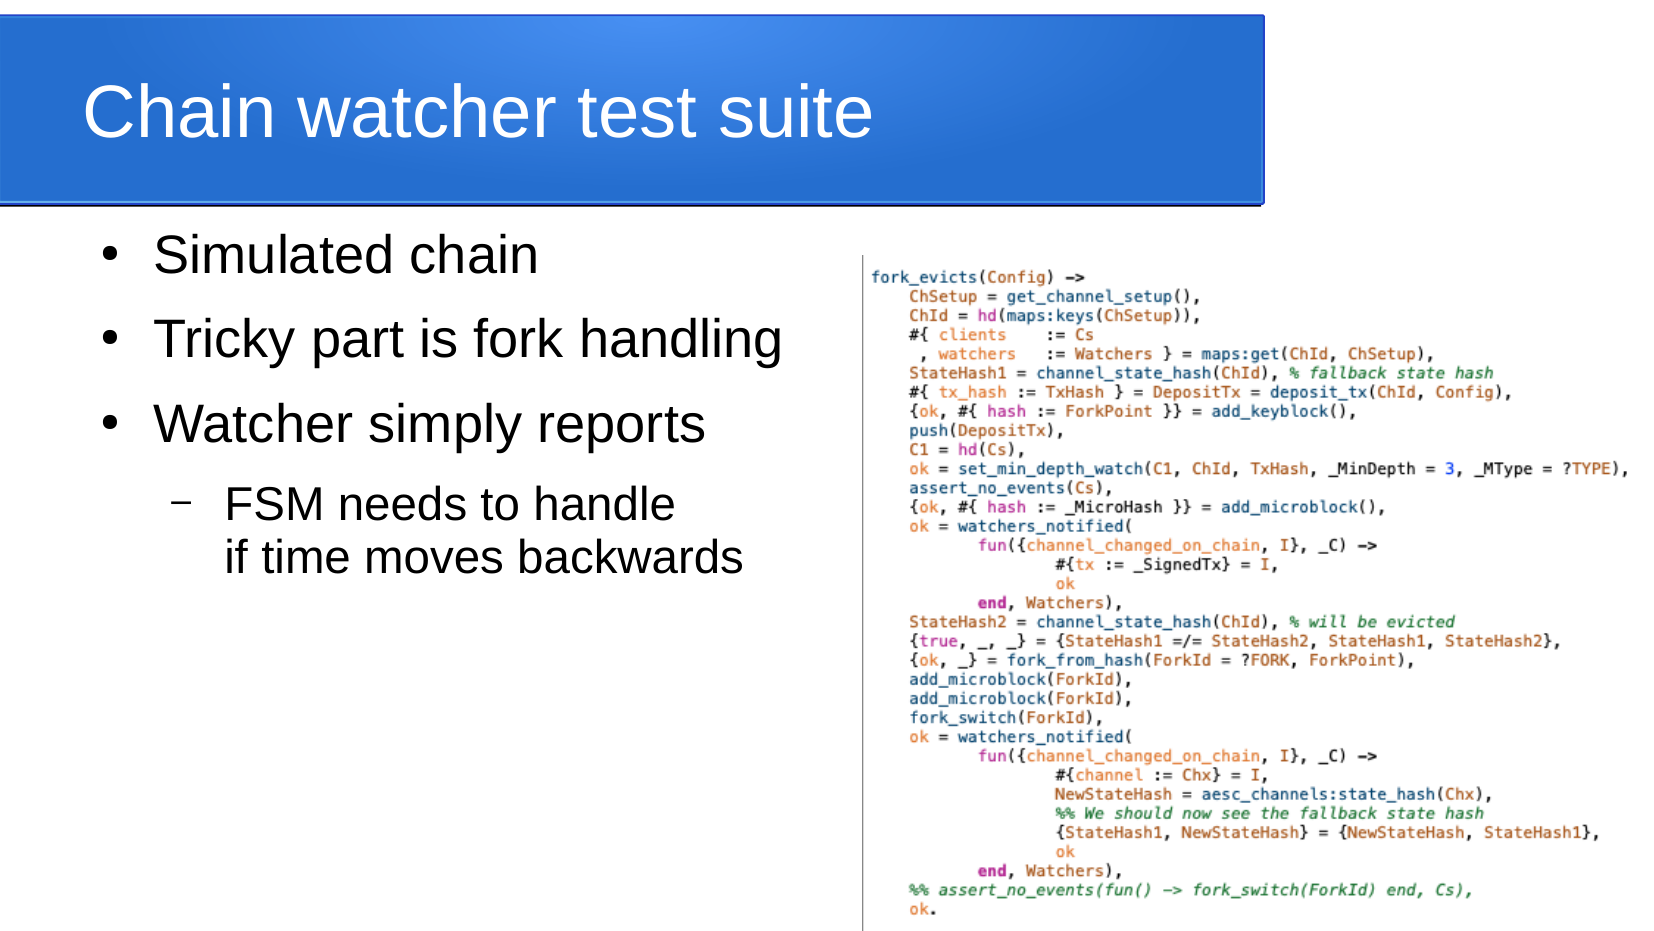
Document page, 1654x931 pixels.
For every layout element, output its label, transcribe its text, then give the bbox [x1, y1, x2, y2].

picture [862, 255, 1652, 931]
title Chain watcher test suite [82, 35, 1235, 189]
list Simulated chain Tricky part is fork handling Watcher simply reports FSM needs to handle if time moves backwards [82, 224, 1571, 764]
